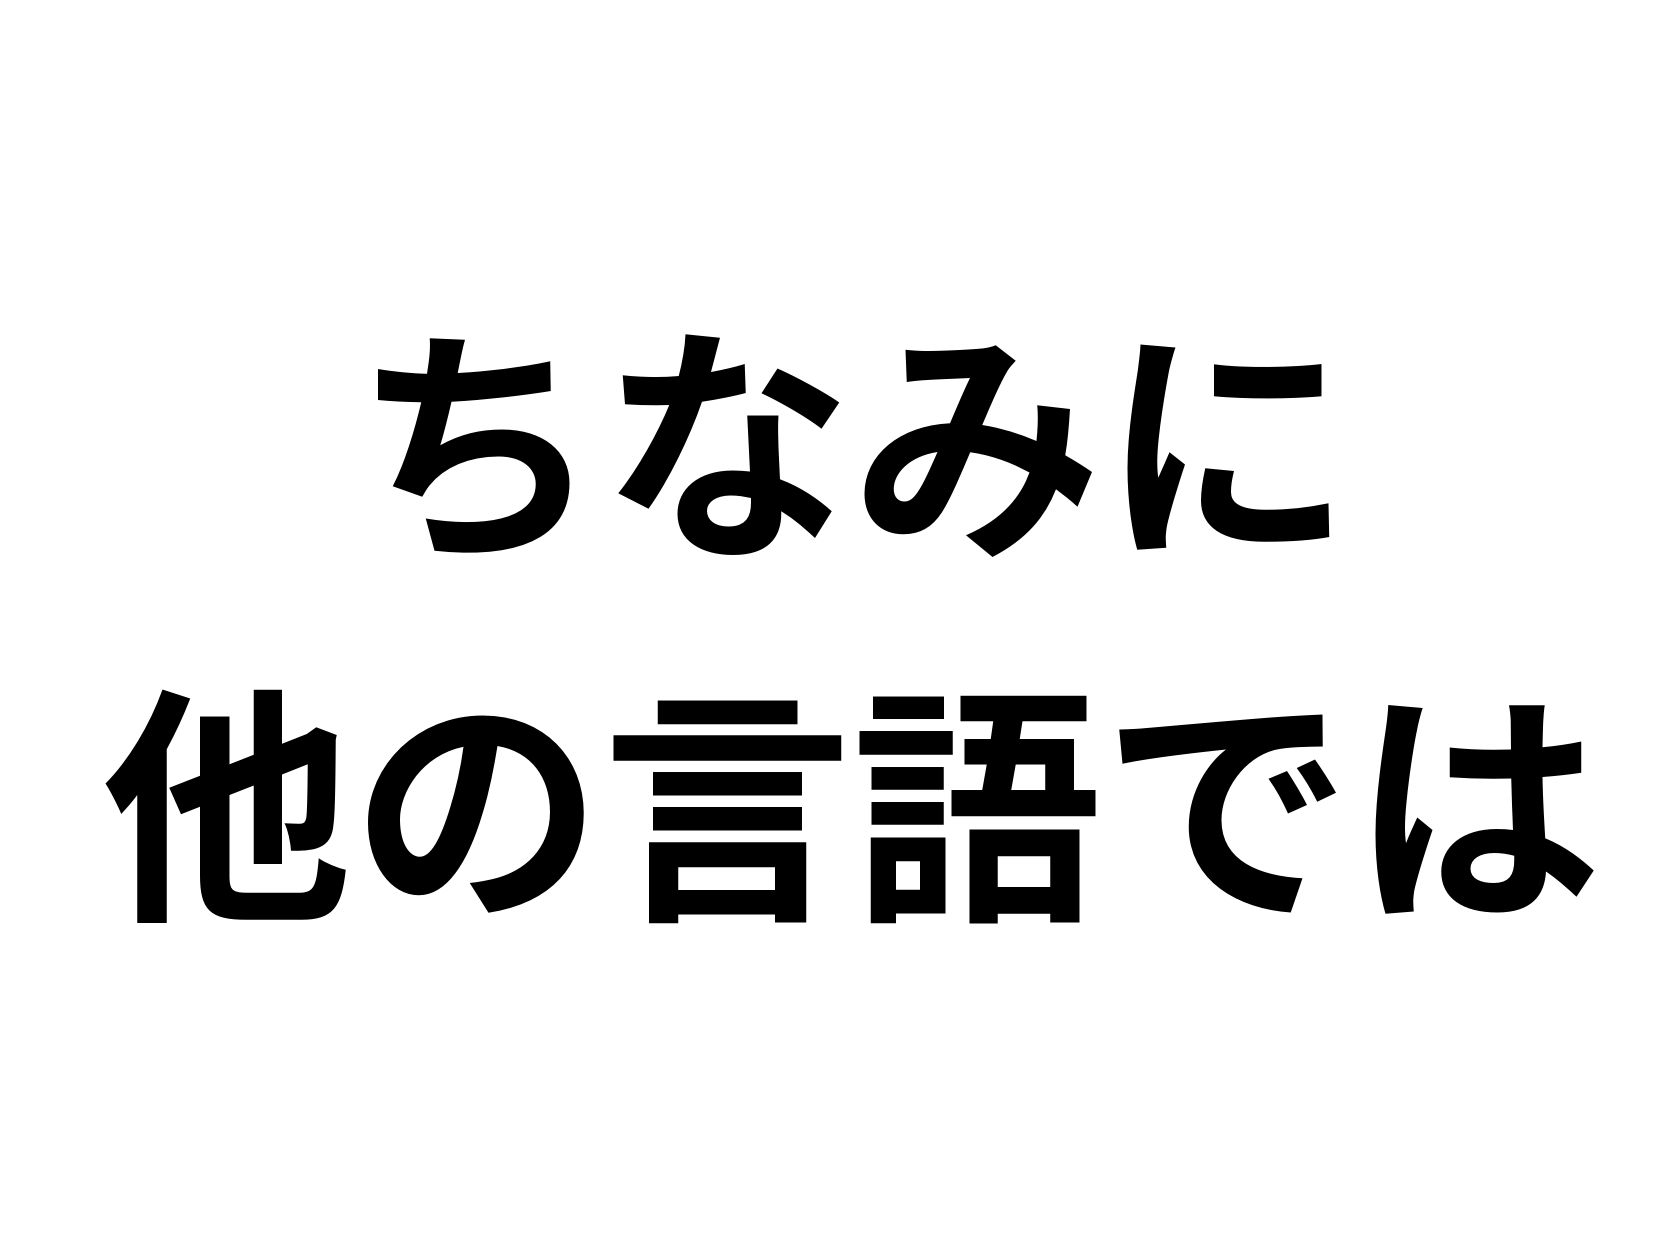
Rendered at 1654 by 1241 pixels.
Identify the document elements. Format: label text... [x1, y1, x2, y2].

text_box ちなみに 他の言語では [87, 242, 1607, 796]
